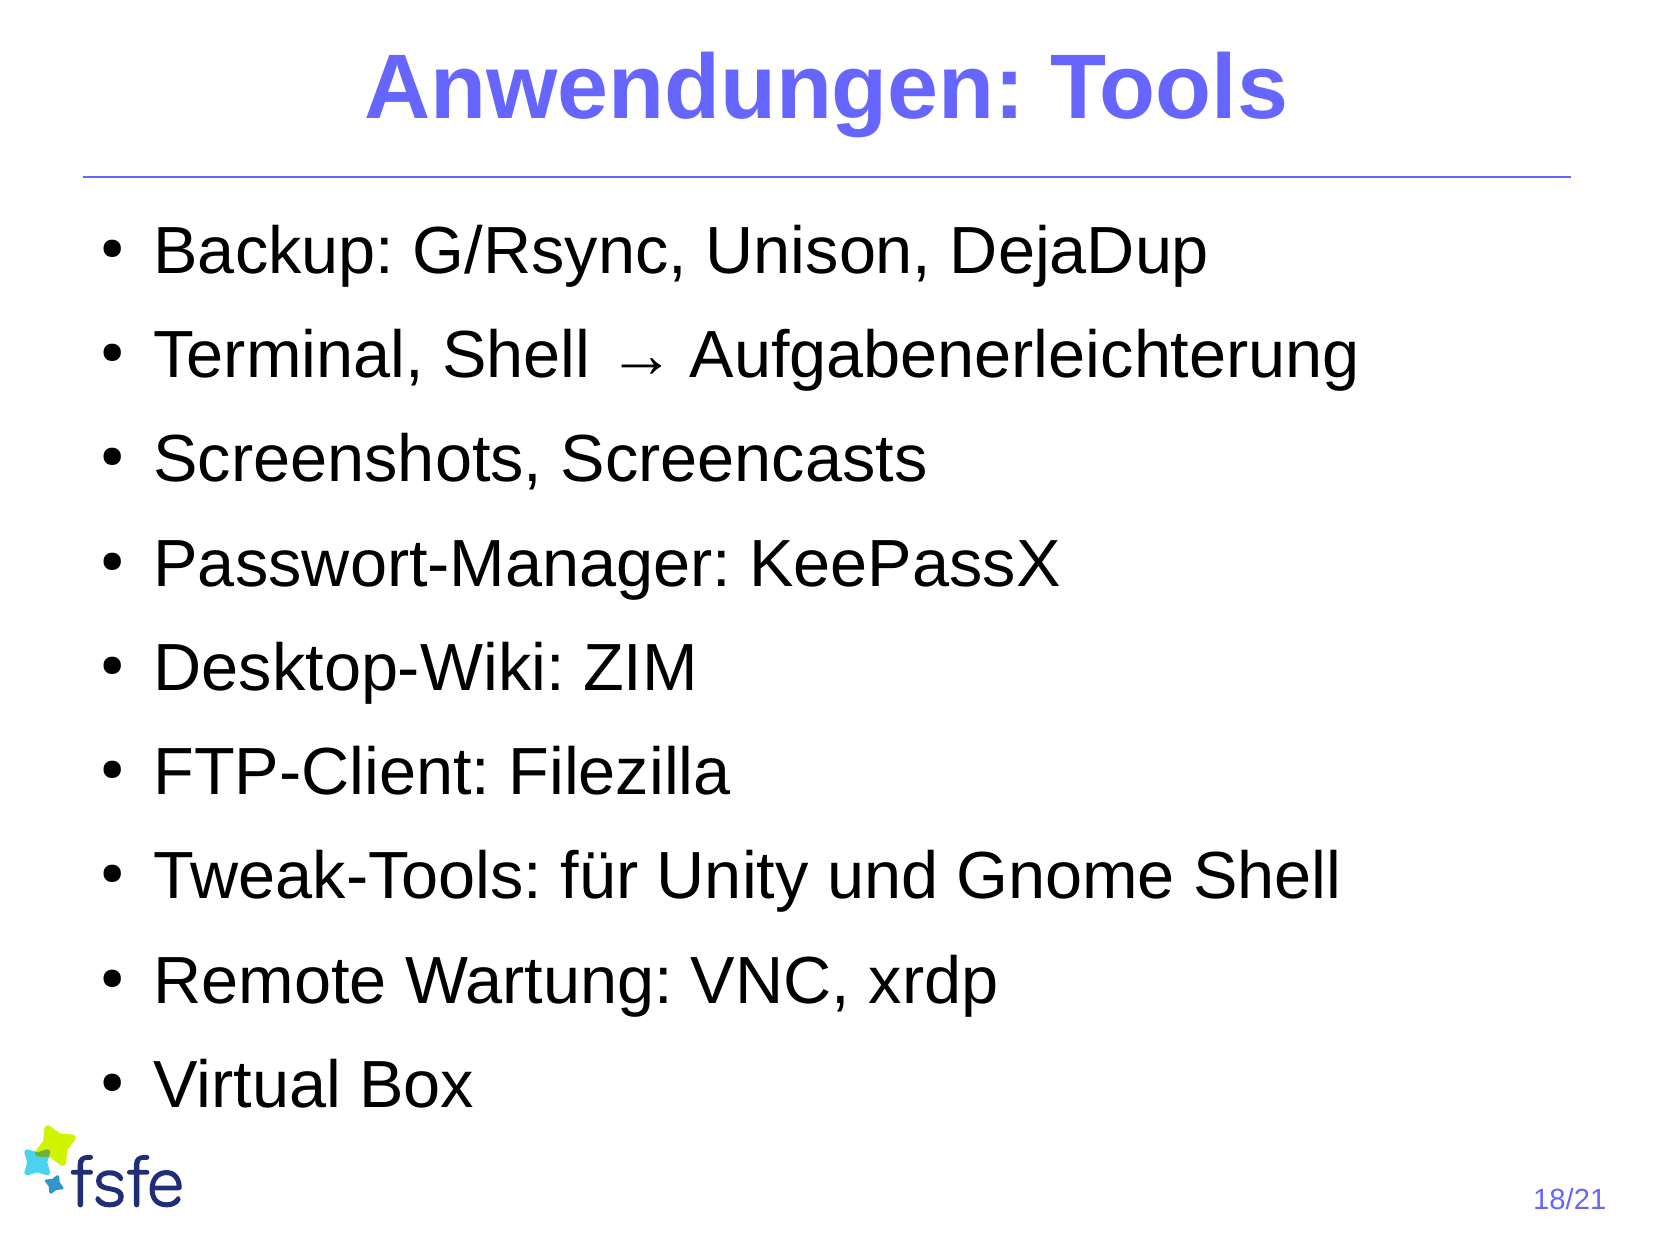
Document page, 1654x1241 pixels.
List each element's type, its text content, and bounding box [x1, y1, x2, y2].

title Anwendungen: Tools [82, 31, 1571, 142]
list Backup: G/Rsync, Unison, DejaDup Terminal, Shell → Aufgabenerleichterung Screenshots, Screencasts Passwort-Manager: KeePassX Desktop-Wiki: ZIM FTP-Client: Filezilla Tweak-Tools: für Unity und Gnome Shell Remote Wartung: VNC, xrdp Virtual Box [82, 212, 1571, 1146]
